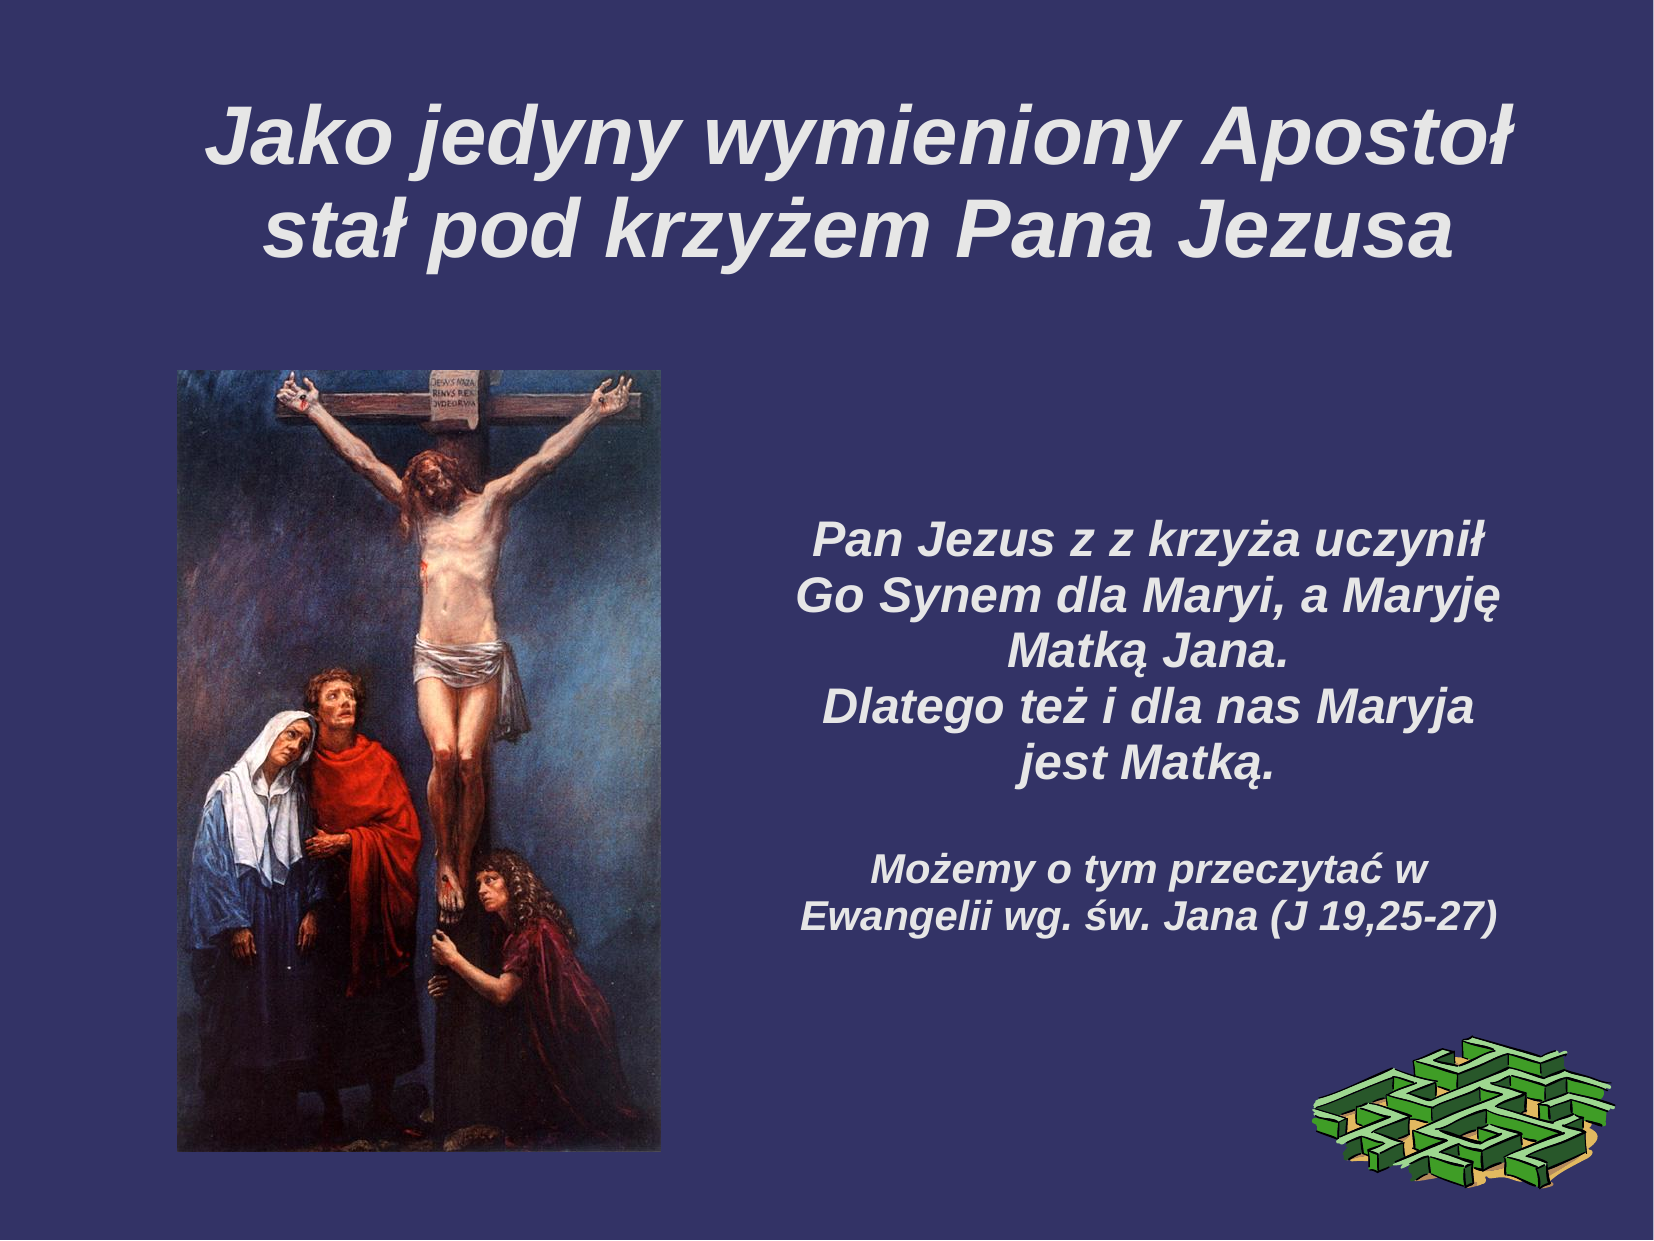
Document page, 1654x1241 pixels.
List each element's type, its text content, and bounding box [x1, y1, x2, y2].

text_box Pan Jezus z z krzyża uczynił Go Synem dla Maryi, a Maryję Matką Jana. Dlatego też i dla nas Maryja jest Matką. Możemy o tym przeczytać w Ewangelii wg. św. Jana (J 19,25-27) [791, 354, 1506, 1040]
picture [177, 370, 661, 1152]
title Jako jedyny wymieniony Apostoł stał pod krzyżem Pana Jezusa [152, 88, 1565, 332]
